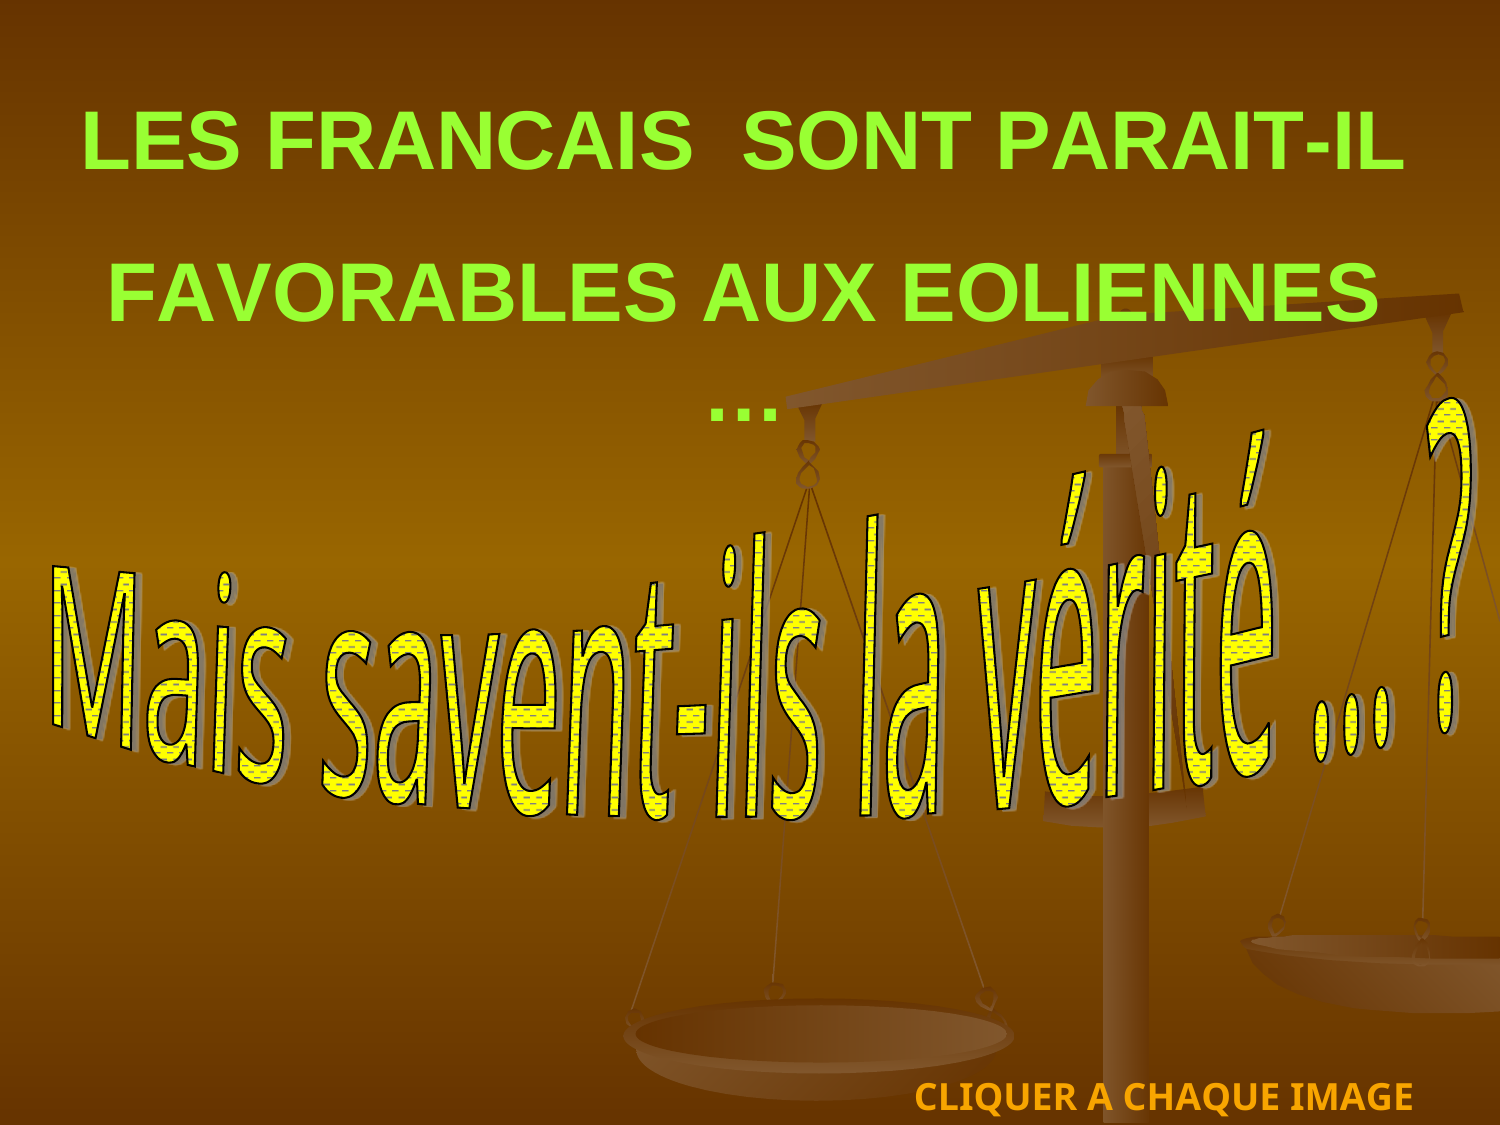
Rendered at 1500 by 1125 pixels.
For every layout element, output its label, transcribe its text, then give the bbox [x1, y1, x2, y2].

text_box Mais savent-ils la vérité ... ? [147, 620, 198, 767]
text_box Mais savent-ils la vérité ... ? [238, 627, 286, 784]
text_box Mais savent-ils la vérité ... ? [1176, 493, 1213, 787]
text_box Mais savent-ils la vérité ... ? [886, 593, 939, 819]
text_box Mais savent-ils la vérité ... ? [1426, 397, 1471, 637]
text_box Mais savent-ils la vérité ... ? [501, 629, 556, 817]
text_box Mais savent-ils la vérité ... ? [213, 626, 229, 774]
text_box Mais savent-ils la vérité ... ? [677, 705, 706, 735]
text_box LES FRANCAIS SONT PARAIT-IL FAVORABLES AUX EOLIENNES … [64, 78, 1424, 446]
text_box Mais savent-ils la vérité ... ? [1438, 671, 1453, 734]
text_box Mais savent-ils la vérité ... ? [322, 631, 371, 798]
text_box Mais savent-ils la vérité ... ? [1344, 694, 1359, 755]
text_box Mais savent-ils la vérité ... ? [1240, 429, 1264, 507]
text_box Mais savent-ils la vérité ... ? [1220, 530, 1273, 777]
text_box Mais savent-ils la vérité ... ? [1061, 471, 1085, 545]
text_box Mais savent-ils la vérité ... ? [1153, 553, 1166, 791]
text_box Mais savent-ils la vérité ... ? [566, 626, 624, 817]
text_box Mais savent-ils la vérité ... ? [441, 634, 500, 809]
text_box Mais savent-ils la vérité ... ? [635, 582, 674, 821]
text_box Mais savent-ils la vérité ... ? [1106, 554, 1145, 798]
text_box Mais savent-ils la vérité ... ? [745, 532, 765, 817]
text_box Mais savent-ils la vérité ... ? [377, 631, 431, 805]
text_box Mais savent-ils la vérité ... ? [716, 618, 733, 818]
text_box CLIQUER A CHAQUE IMAGE [608, 1064, 1430, 1125]
text_box Mais savent-ils la vérité ... ? [53, 566, 135, 750]
text_box Mais savent-ils la vérité ... ? [860, 514, 878, 816]
text_box Mais savent-ils la vérité ... ? [1374, 687, 1389, 749]
text_box Mais savent-ils la vérité ... ? [1040, 568, 1093, 807]
text_box Mais savent-ils la vérité ... ? [1314, 701, 1329, 762]
text_box Mais savent-ils la vérité ... ? [772, 608, 820, 821]
text_box Mais savent-ils la vérité ... ? [978, 579, 1036, 810]
